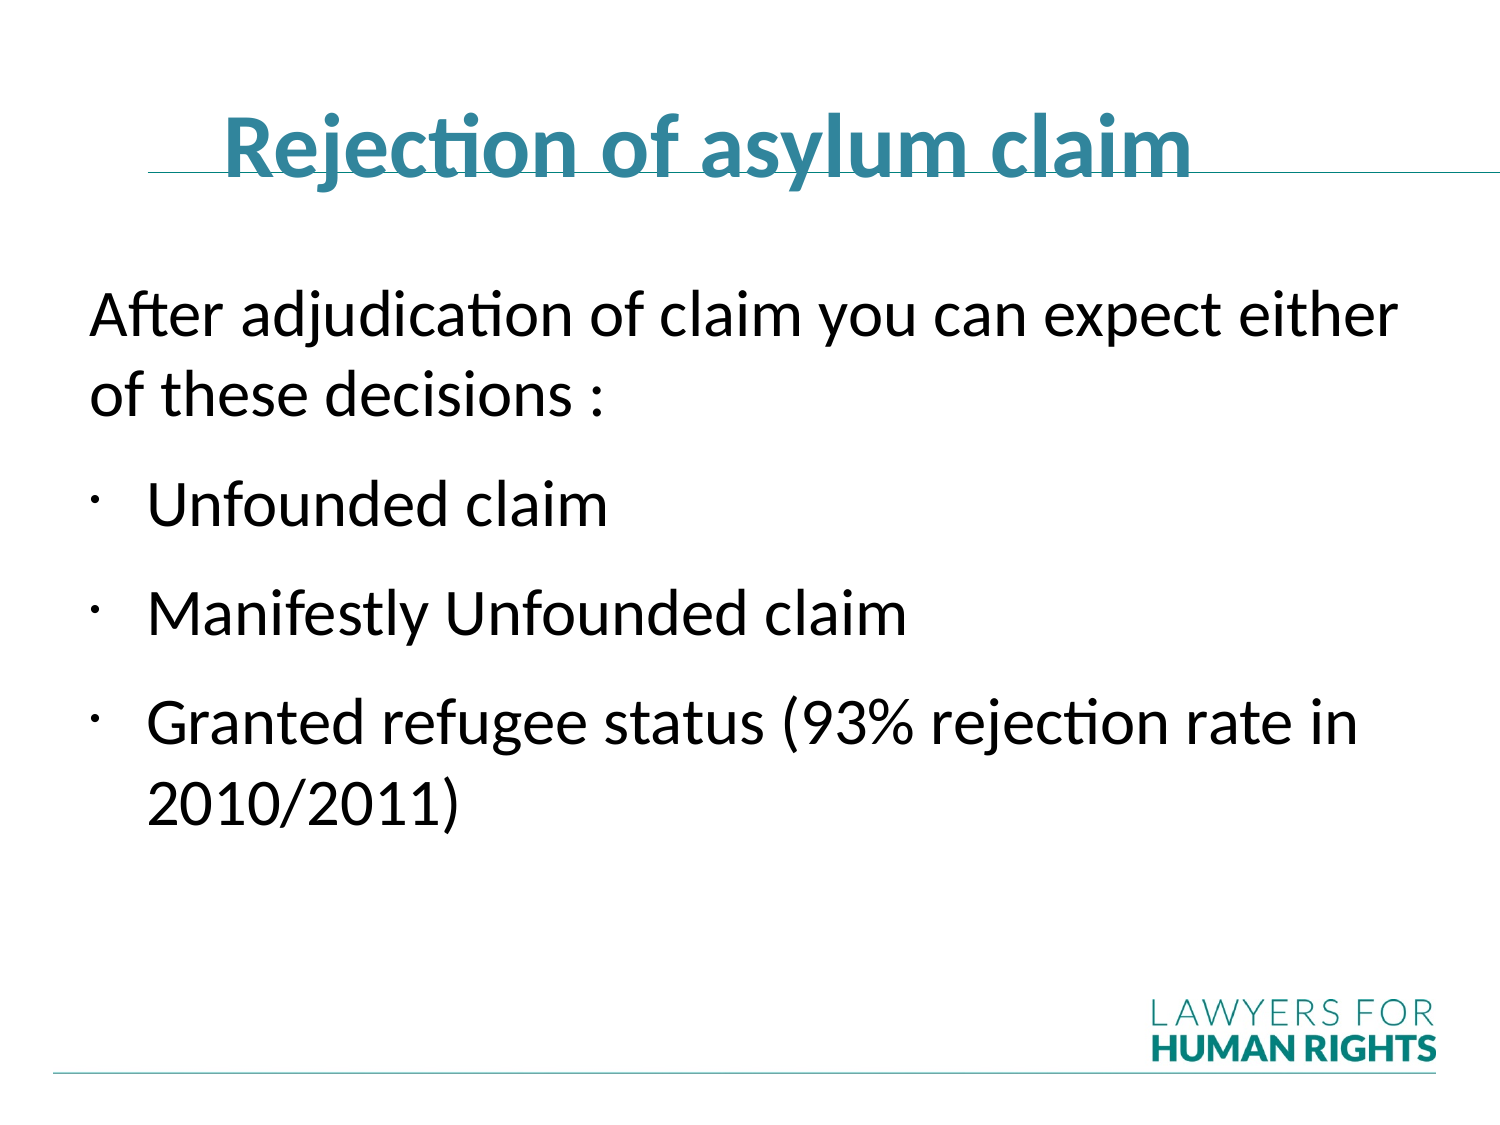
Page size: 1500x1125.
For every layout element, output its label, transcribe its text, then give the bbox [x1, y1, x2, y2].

title Rejection of asylum claim [123, 78, 1296, 197]
list After adjudication of claim you can expect either of these decisions : Unfounded claim Manifestly Unfounded claim Granted refugee status (93% rejection rate in 2010/2011) [75, 262, 1425, 1035]
picture [53, 999, 1436, 1074]
